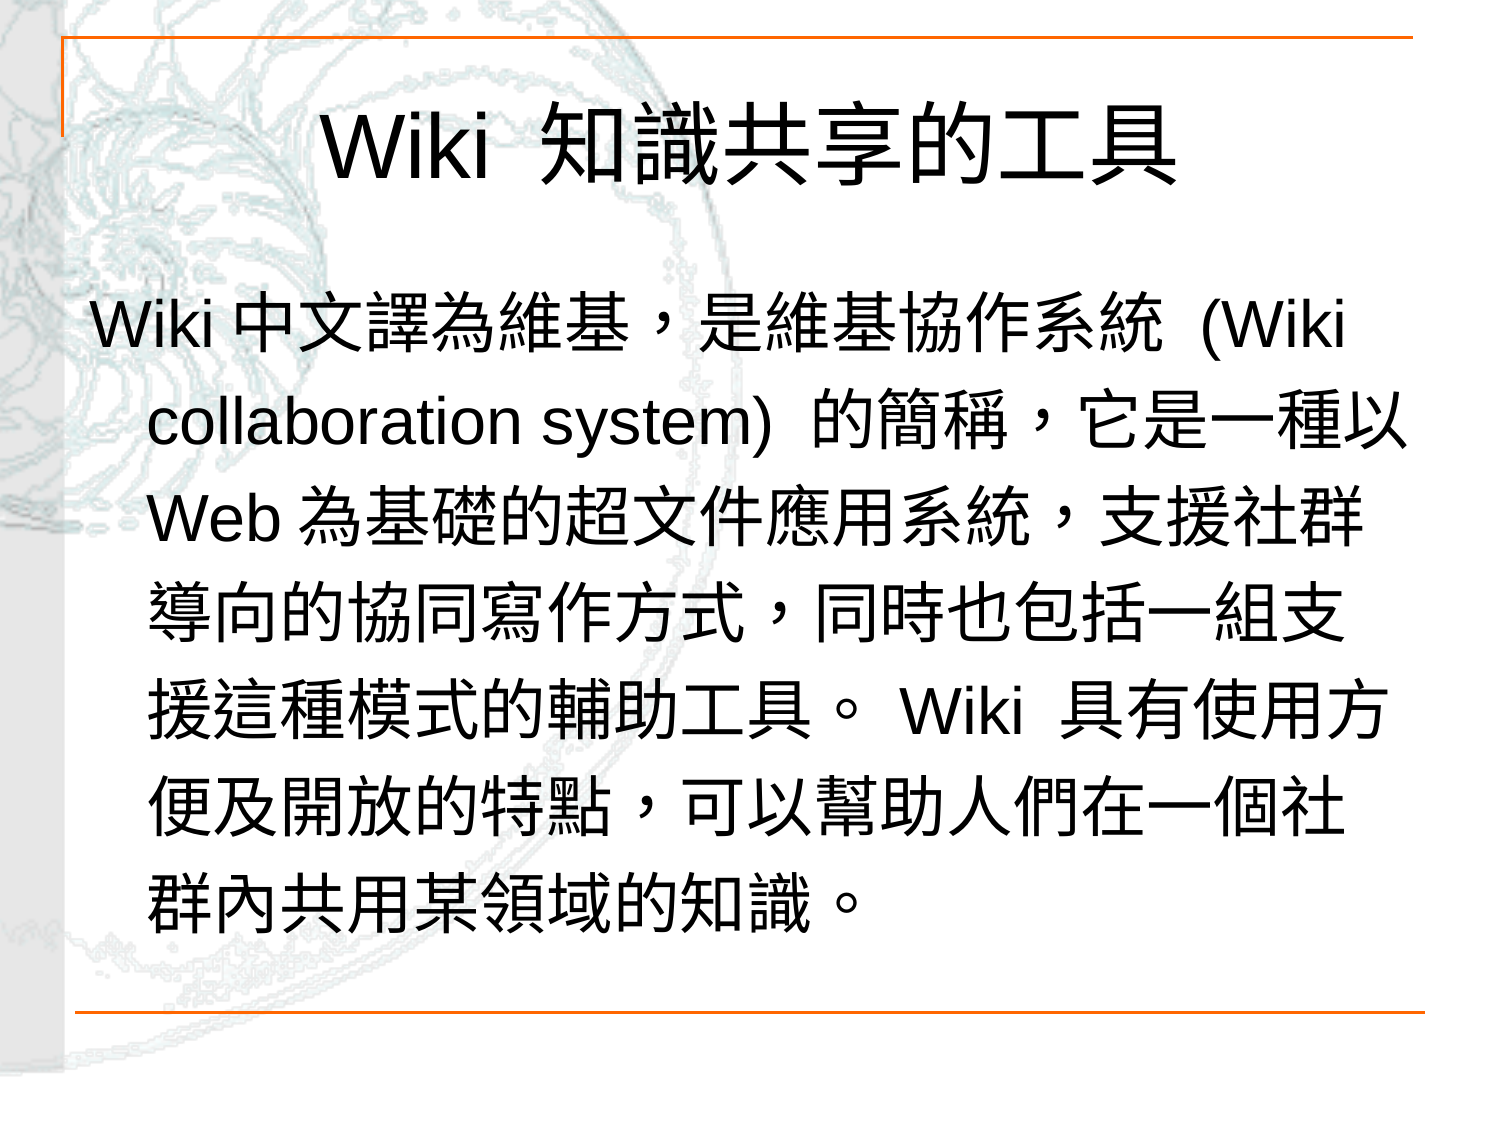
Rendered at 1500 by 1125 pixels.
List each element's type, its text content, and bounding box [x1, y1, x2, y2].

title Wiki 知識共享的工具 [75, 45, 1426, 233]
list Wiki中文譯為維基，是維基協作系統 (Wiki collaboration system) 的簡稱，它是一種以Web為基礎的超文件應用系統，支援社群導向的協同寫作方式，同時也包括一組支援這種模式的輔助工具。Wiki 具有使用方便及開放的特點，可以幫助人們在一個社群內共用某領域的知識。 [75, 262, 1426, 1006]
picture [0, 0, 746, 1083]
